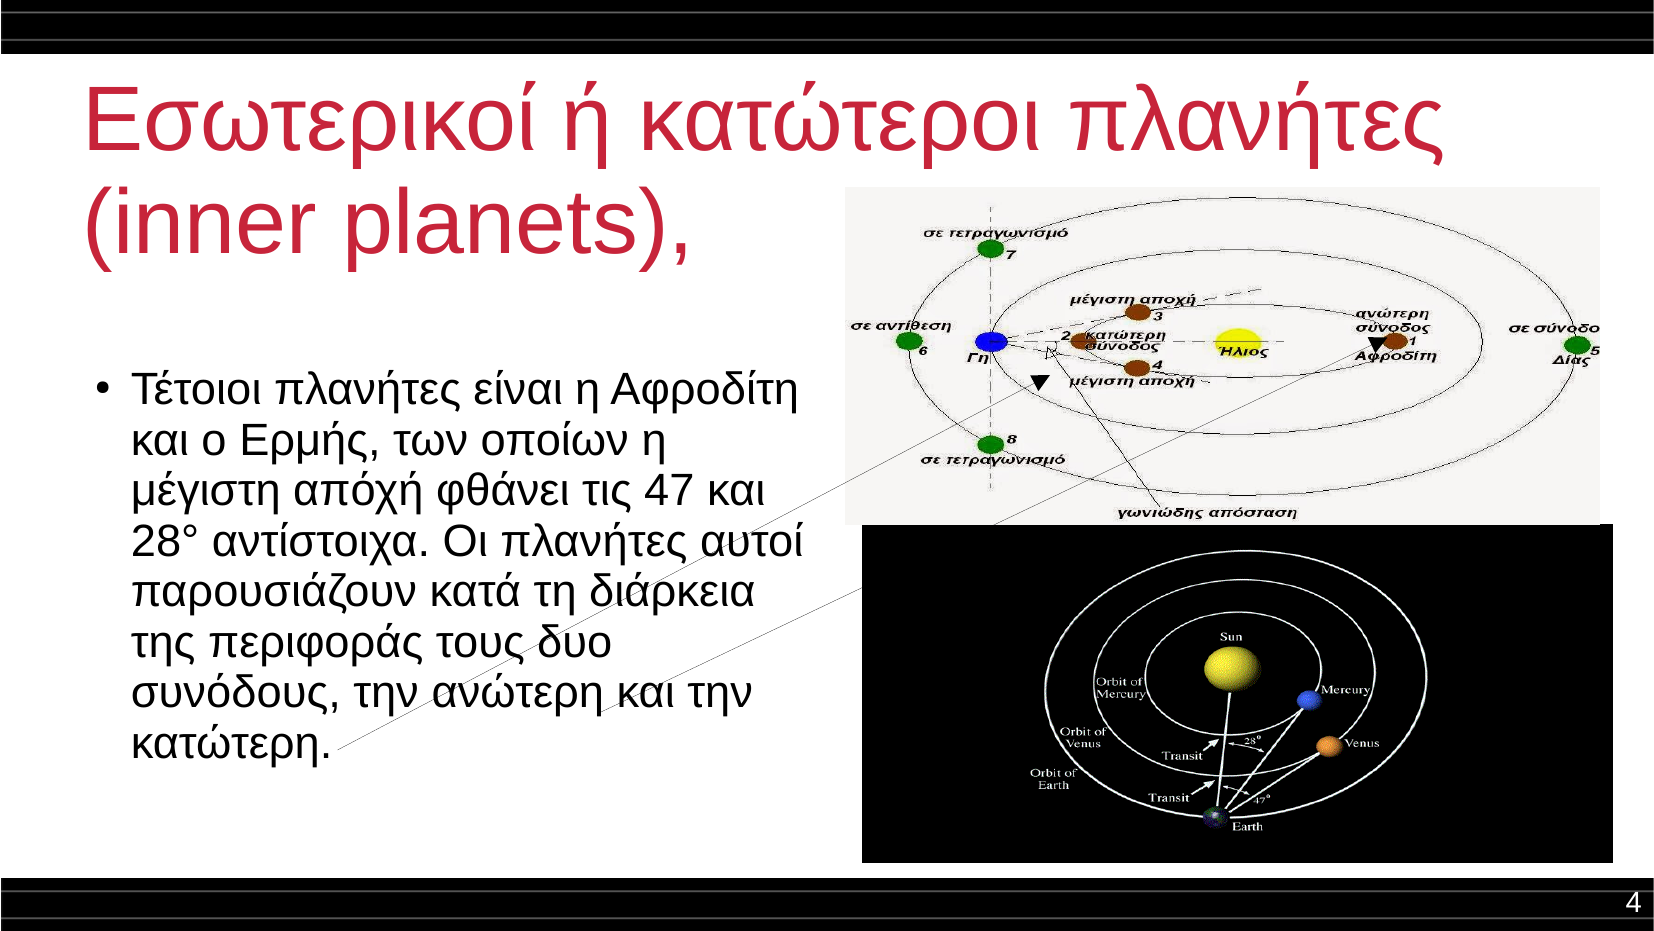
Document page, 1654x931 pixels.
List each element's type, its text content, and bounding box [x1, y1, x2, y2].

title Εσωτερικοί ή κατώτεροι πλανήτες (inner planets), [82, 67, 1571, 273]
picture [845, 187, 1613, 863]
picture [1, 0, 1654, 54]
list Τέτοιοι πλανήτες είναι η Αφροδίτη και ο Ερμής, των οποίων η μέγιστη απόχή φθάνει τις 47 και 28° αντίστοιχα. Οι πλανήτες αυτοί παρουσιάζουν κατά τη διάρκεια της περιφοράς τους δυο συνόδους, την ανώτερη και την κατώτερη. [82, 293, 809, 779]
picture [1, 878, 1654, 931]
